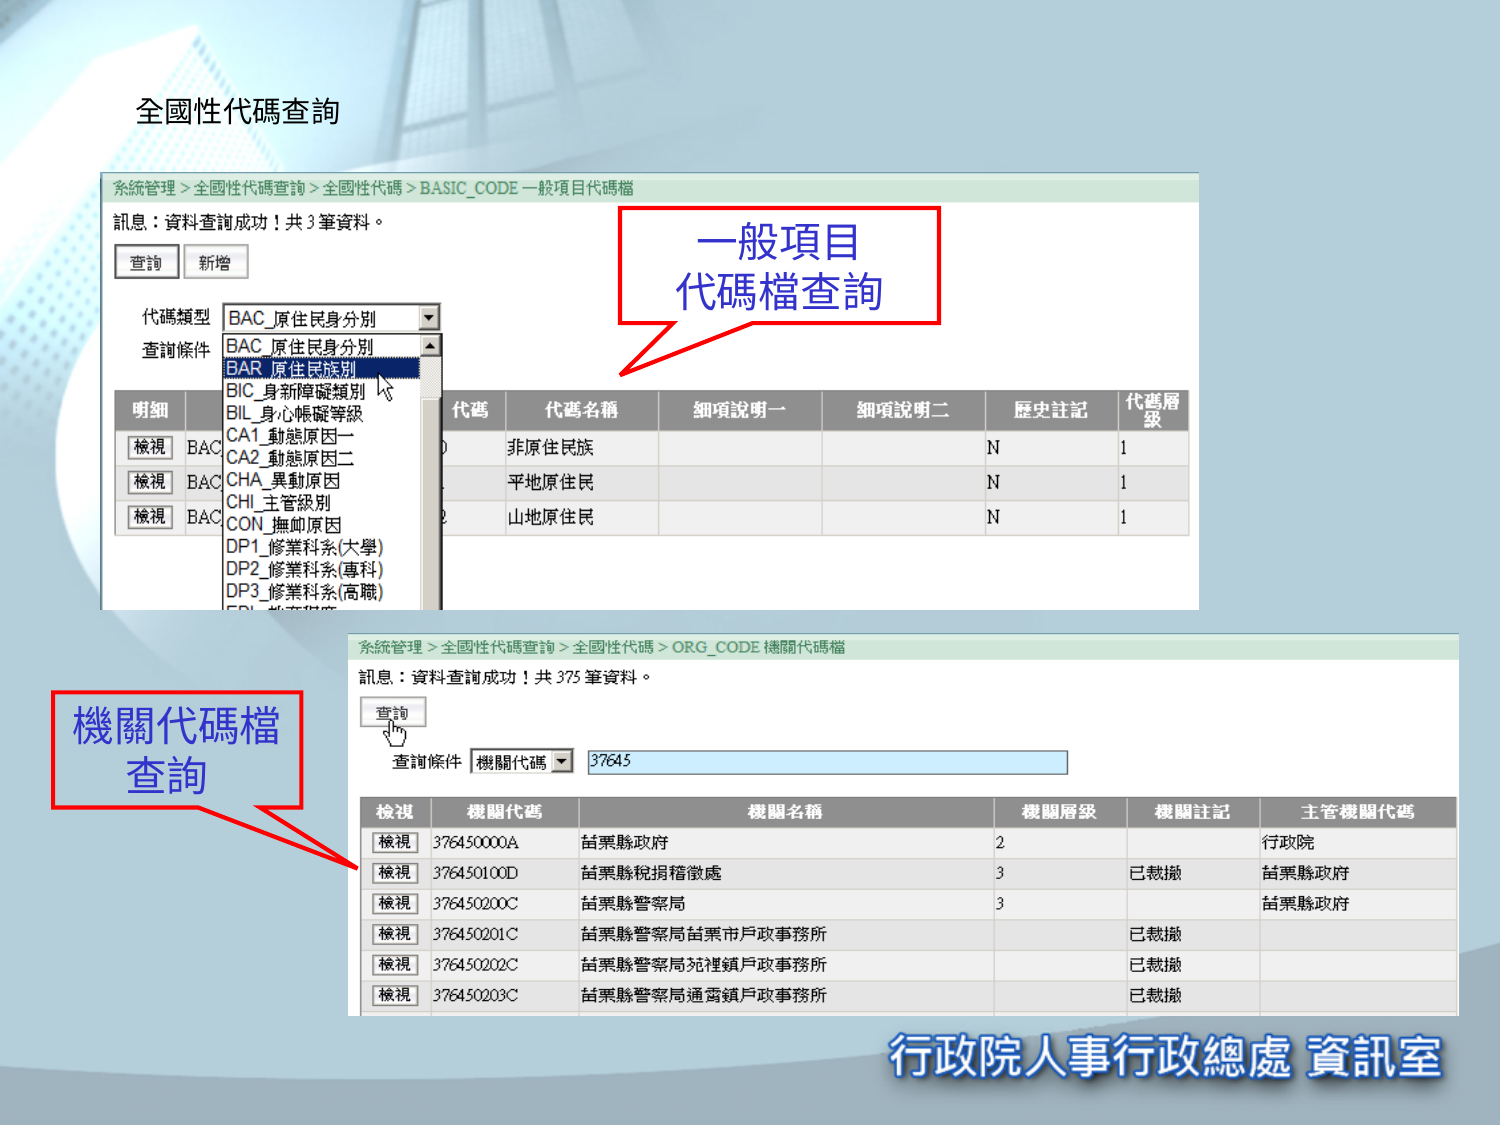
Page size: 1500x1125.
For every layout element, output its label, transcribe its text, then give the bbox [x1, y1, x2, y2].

picture [348, 633, 1459, 1016]
picture [100, 172, 1199, 610]
title 全國性代碼查詢 [120, 54, 1500, 167]
text_box 機關代碼檔 查詢 [53, 692, 358, 869]
text_box 一般項目 代碼檔查詢 [620, 207, 939, 376]
